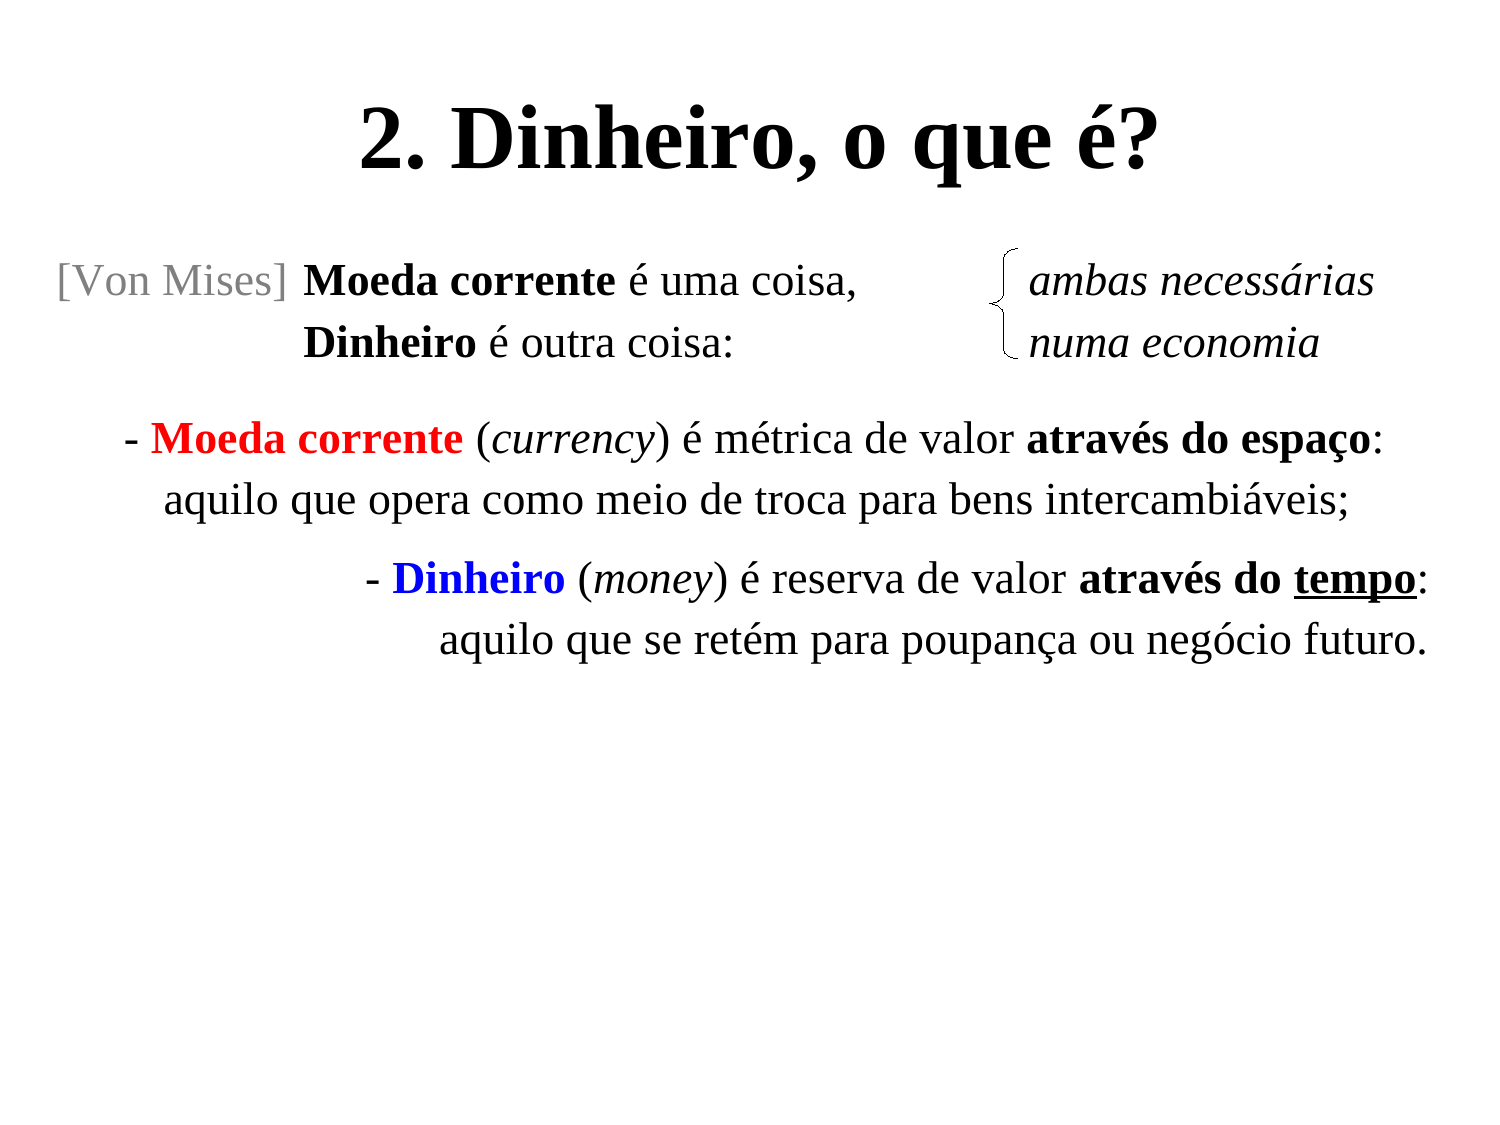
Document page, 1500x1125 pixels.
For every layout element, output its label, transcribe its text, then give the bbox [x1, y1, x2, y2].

text_box [Von Mises] Moeda corrente é uma coisa, ambas necessárias Dinheiro é outra coisa: numa economia - Moeda corrente (currency) é métrica de valor através do espaço: aquilo que opera como meio de troca para bens intercambiáveis; - Dinheiro (money) é reserva de valor através do tempo: aquilo que se retém para poupança ou negócio futuro. [56, 244, 1442, 666]
title 2. Dinheiro, o que é? [97, 63, 1426, 214]
